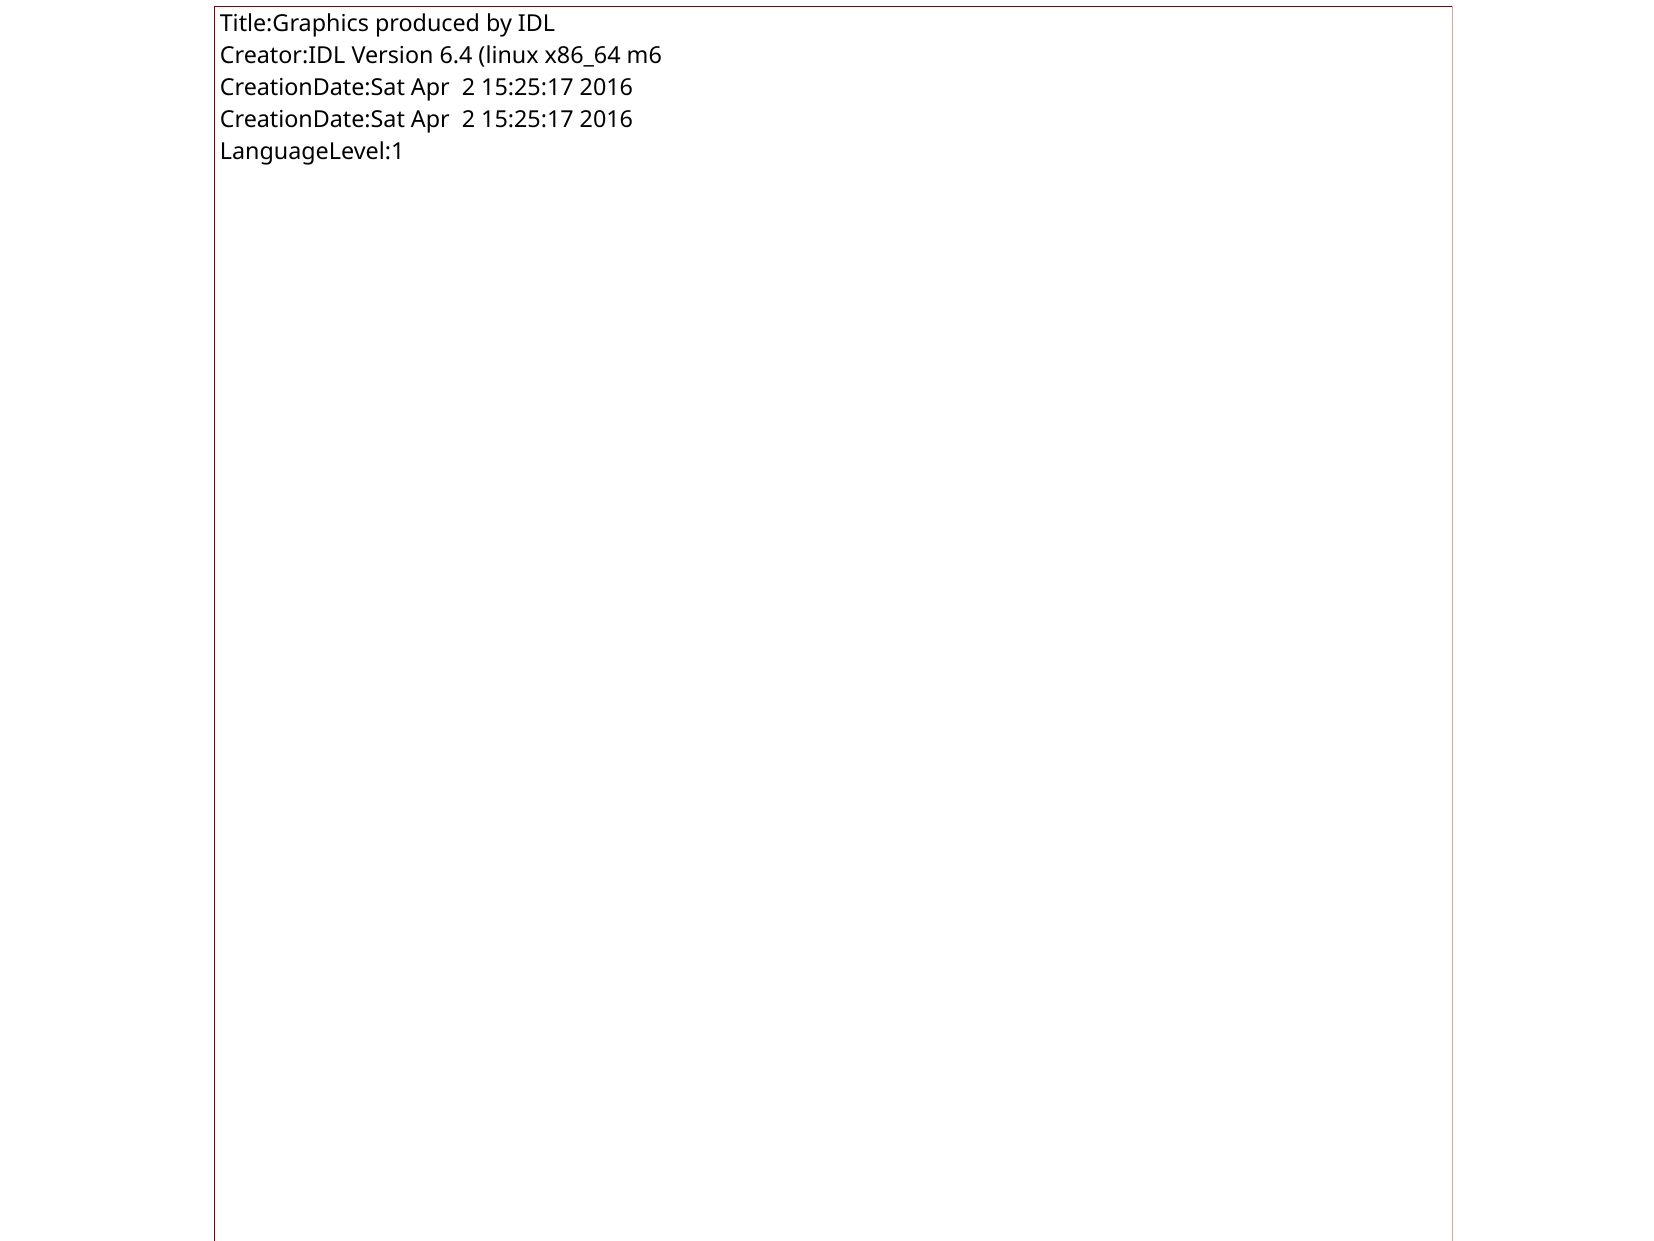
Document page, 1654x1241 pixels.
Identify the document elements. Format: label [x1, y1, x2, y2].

picture [212, 4, 1453, 1241]
